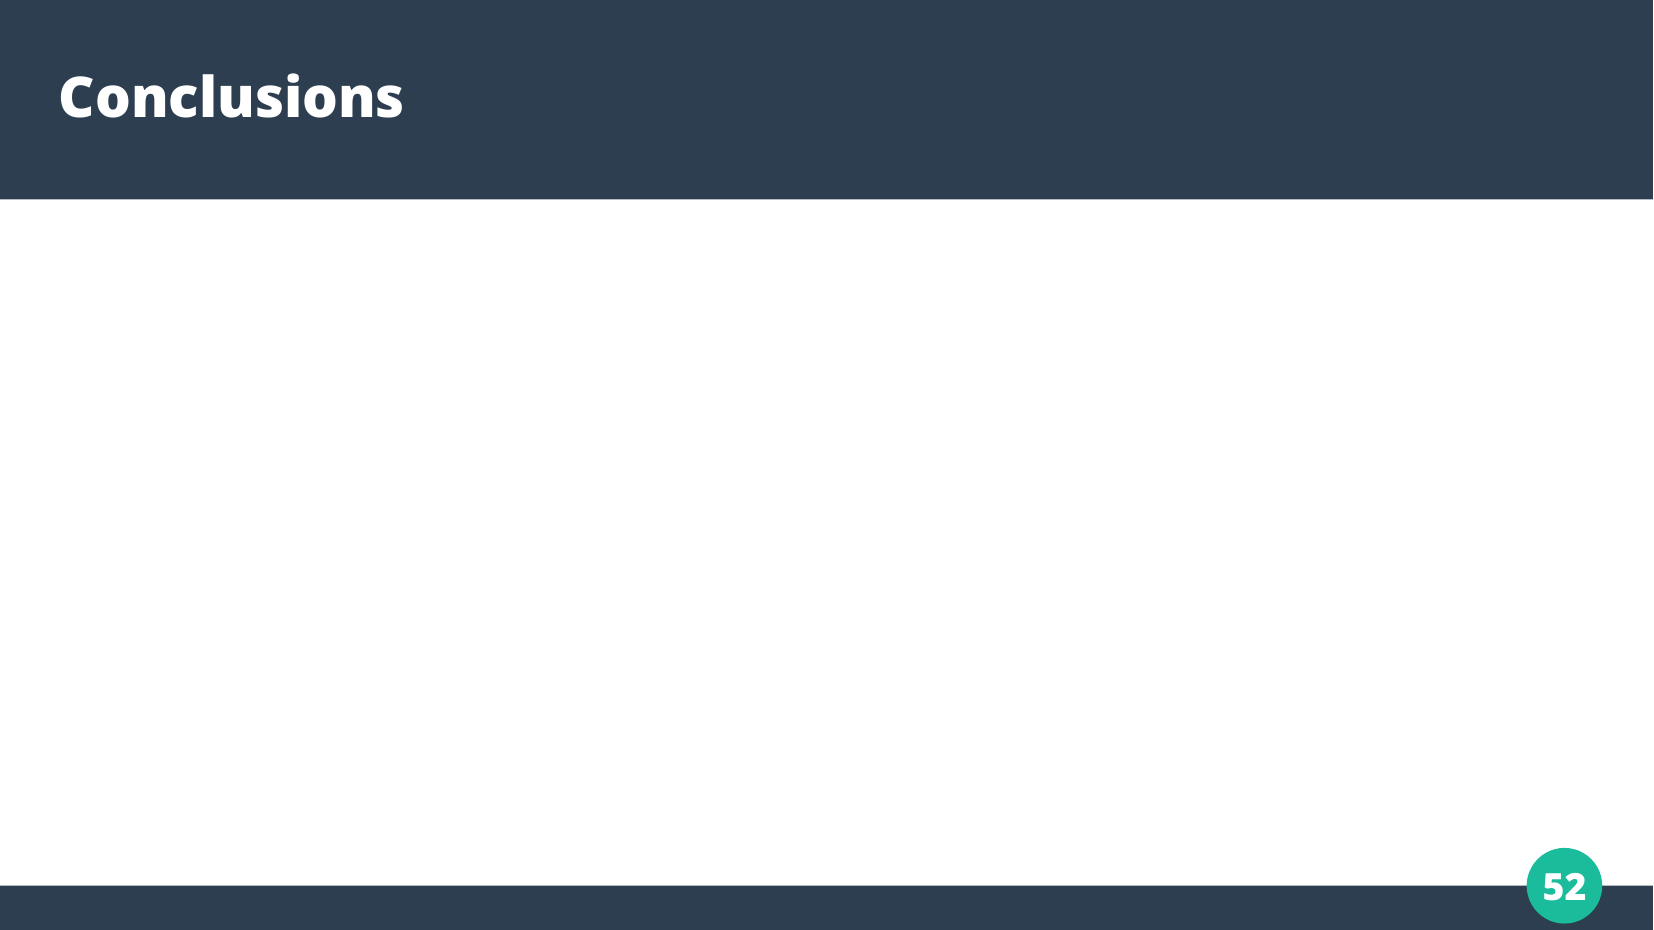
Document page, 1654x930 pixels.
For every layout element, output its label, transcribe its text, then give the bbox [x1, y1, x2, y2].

title Conclusions [58, 36, 1594, 155]
